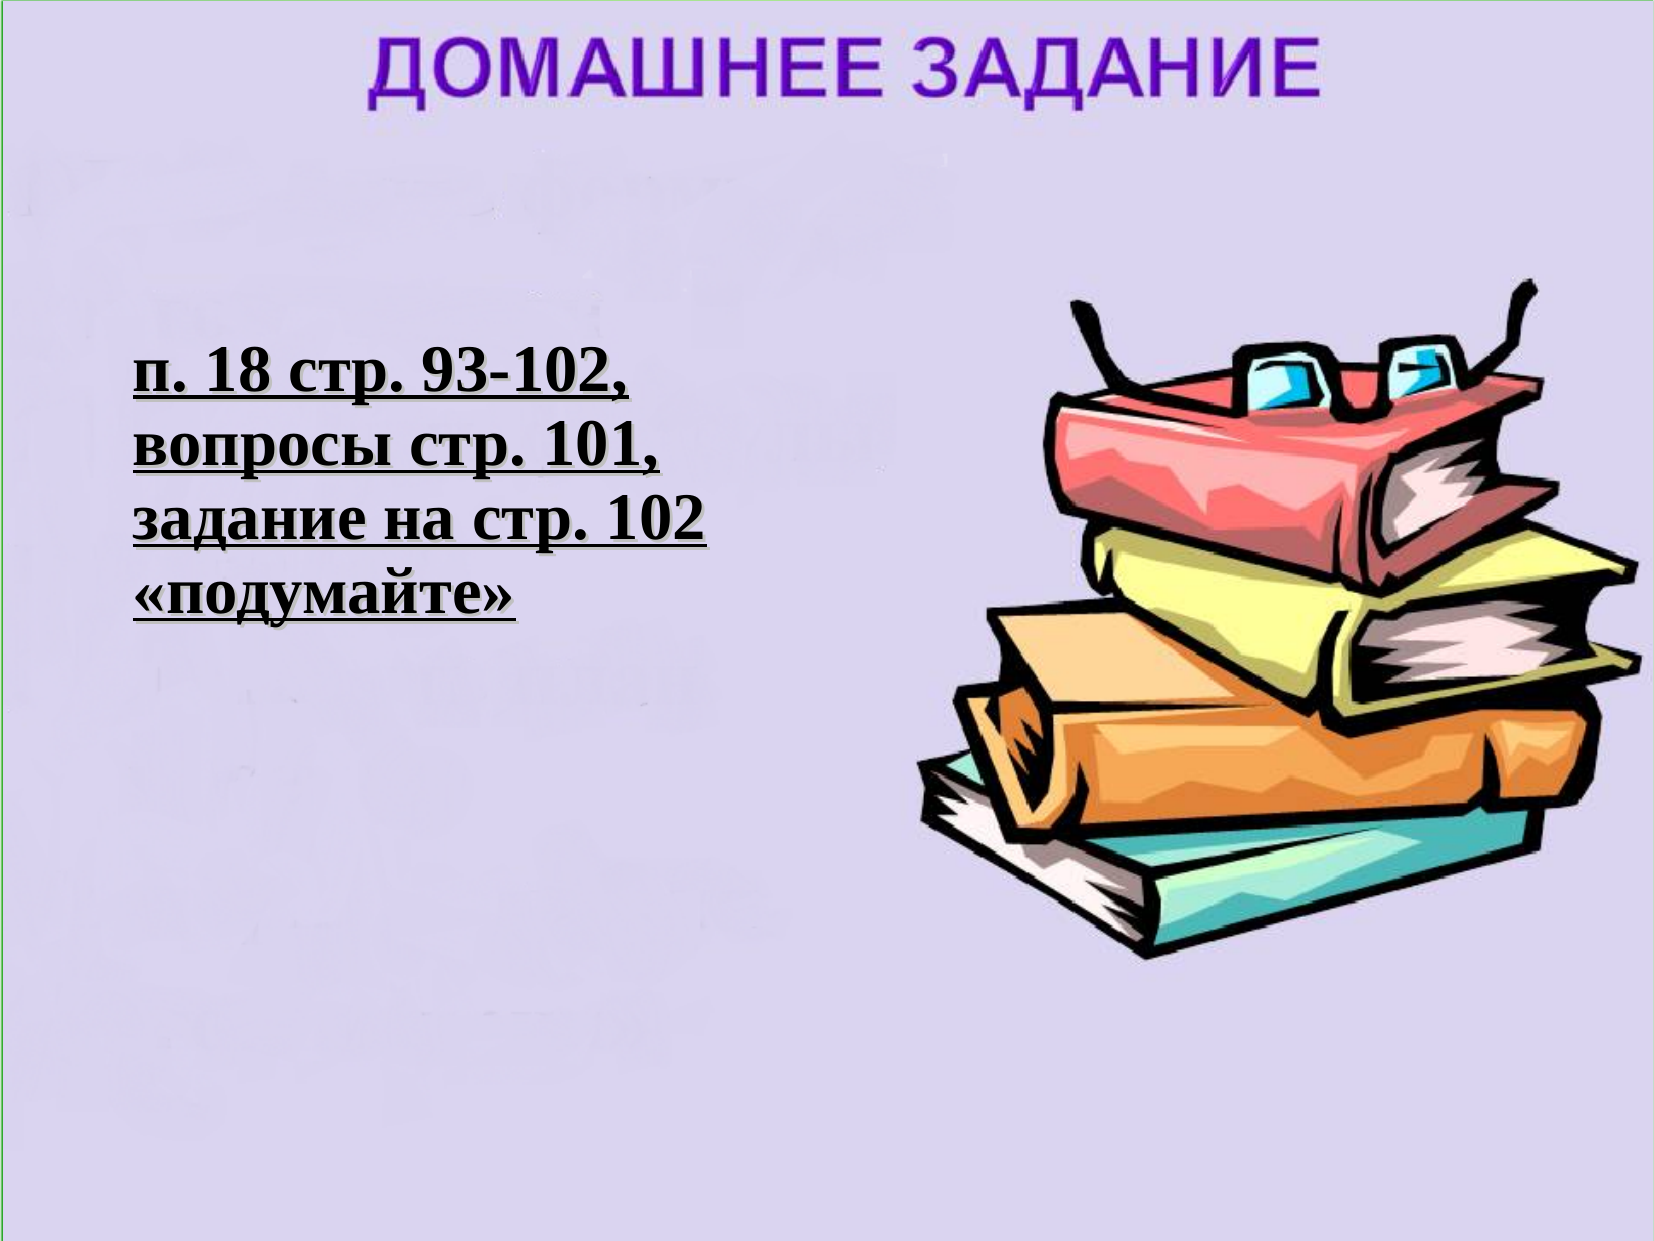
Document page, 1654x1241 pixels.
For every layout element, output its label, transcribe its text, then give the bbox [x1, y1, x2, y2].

picture [0, 0, 1654, 1241]
text_box п. 18 стр. 93-102, вопросы стр. 101, задание на стр. 102 «подумайте» [118, 324, 857, 680]
